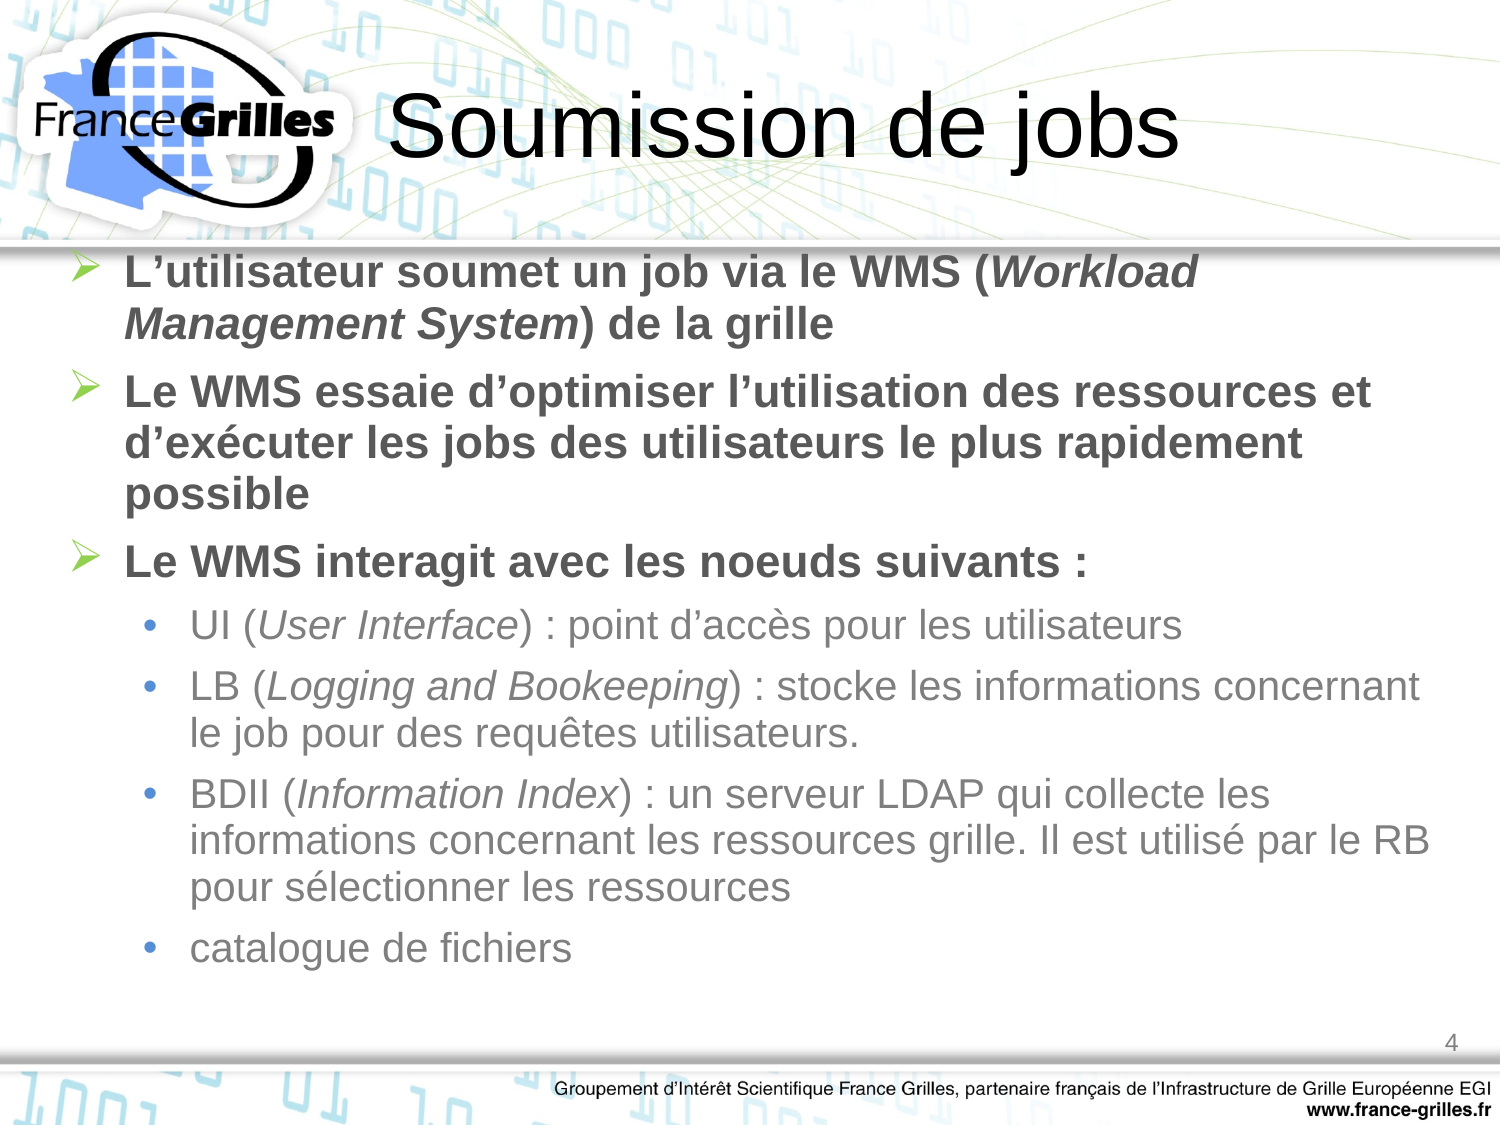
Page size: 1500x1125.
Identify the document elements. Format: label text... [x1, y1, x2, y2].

title Soumission de jobs [372, 7, 1459, 238]
picture [0, 0, 1500, 1125]
list L’utilisateur soumet un job via le WMS (Workload Management System) de la grille Le WMS essaie d’optimiser l’utilisation des ressources et d’exécuter les jobs des utilisateurs le plus rapidement possible Le WMS interagit avec les noeuds suivants : UI (User Interface) : point d’accès pour les utilisateurs LB (Logging and Bookeeping) : stocke les informations concernant le job pour des requêtes utilisateurs. BDII (Information Index) : un serveur LDAP qui collecte les informations concernant les ressources grille. Il est utilisé par le RB pour sélectionner les ressources catalogue de fichiers [53, 238, 1459, 1069]
